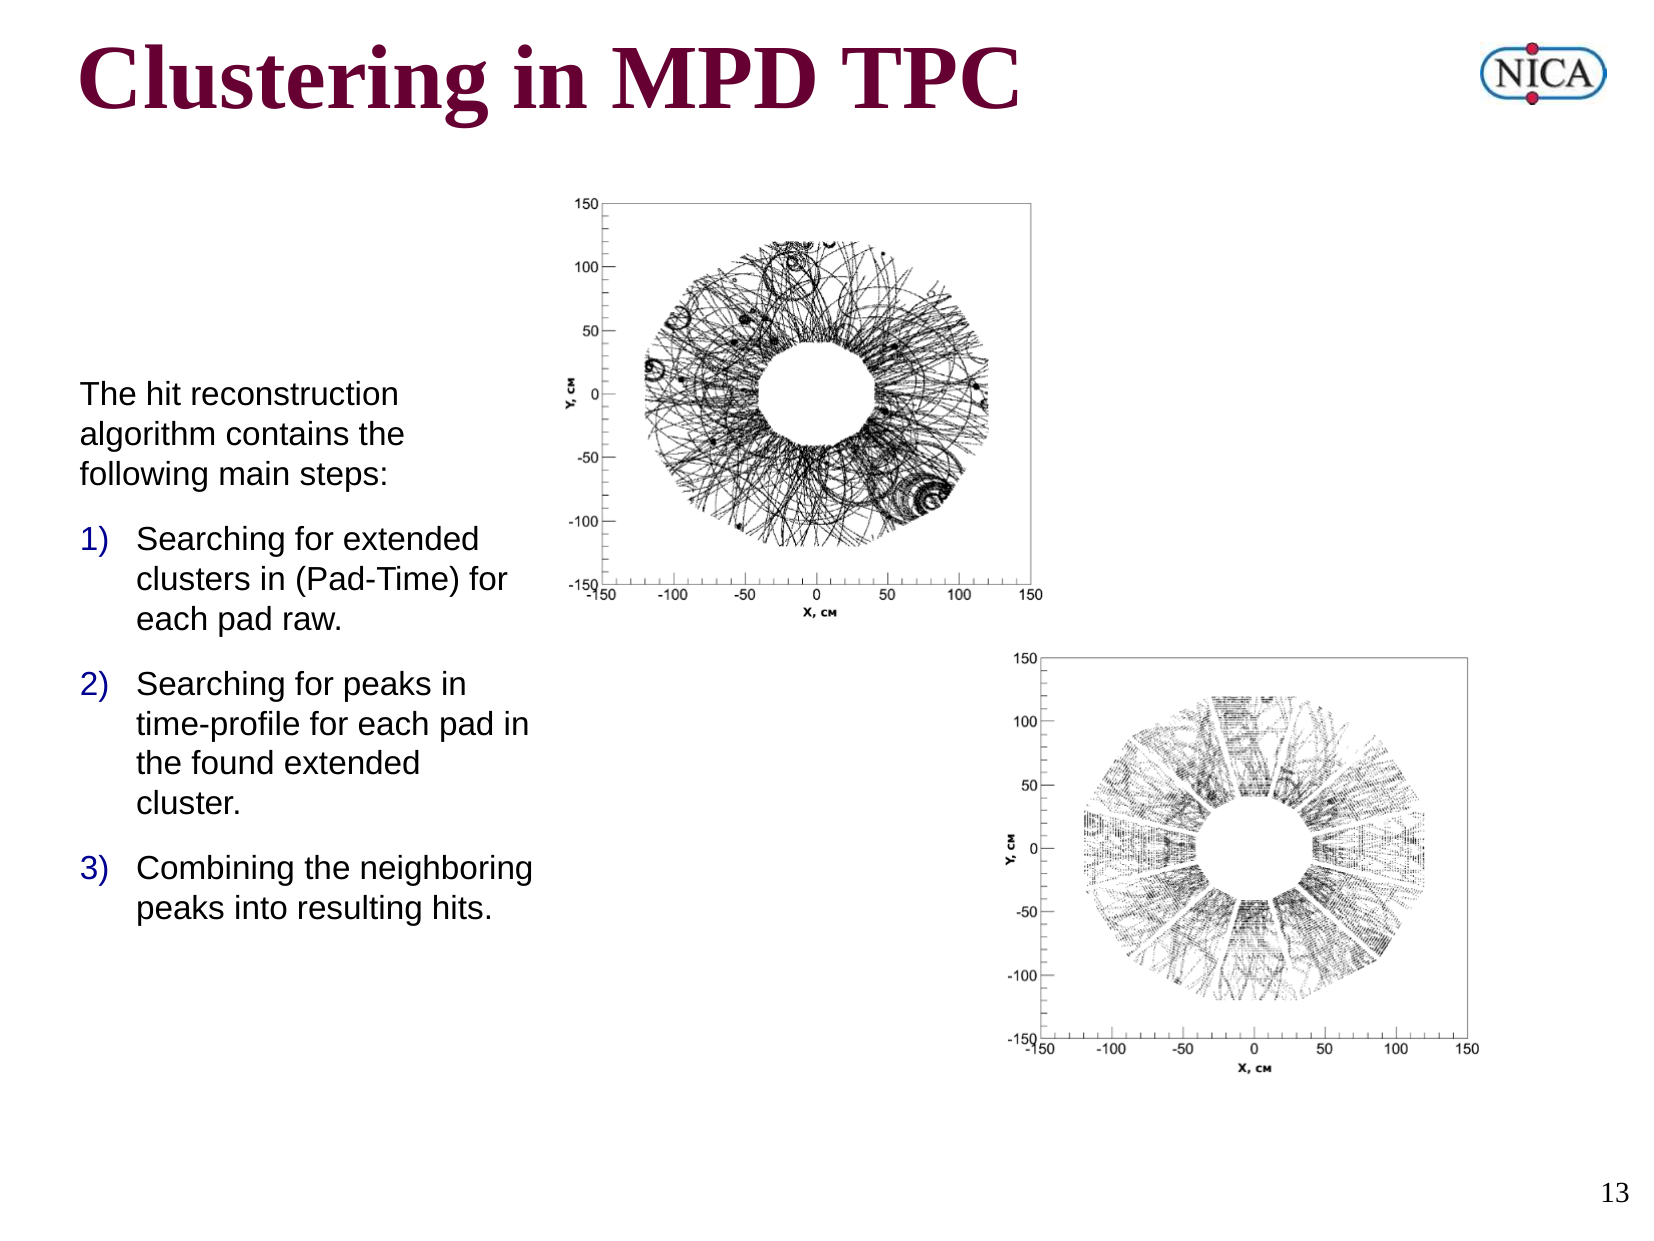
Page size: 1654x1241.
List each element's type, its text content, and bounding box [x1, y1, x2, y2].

picture [1565, 42, 1607, 105]
picture [549, 188, 1052, 632]
picture [992, 642, 1493, 1085]
title Clustering in MPD TPC [76, 19, 1565, 136]
text_box The hit reconstruction algorithm contains the following main steps: Searching for extended clusters in (Pad-Time) for each pad raw. Searching for peaks in time-profile for each pad in the found extended cluster. Combining the neighboring peaks into resulting hits. [64, 364, 550, 934]
